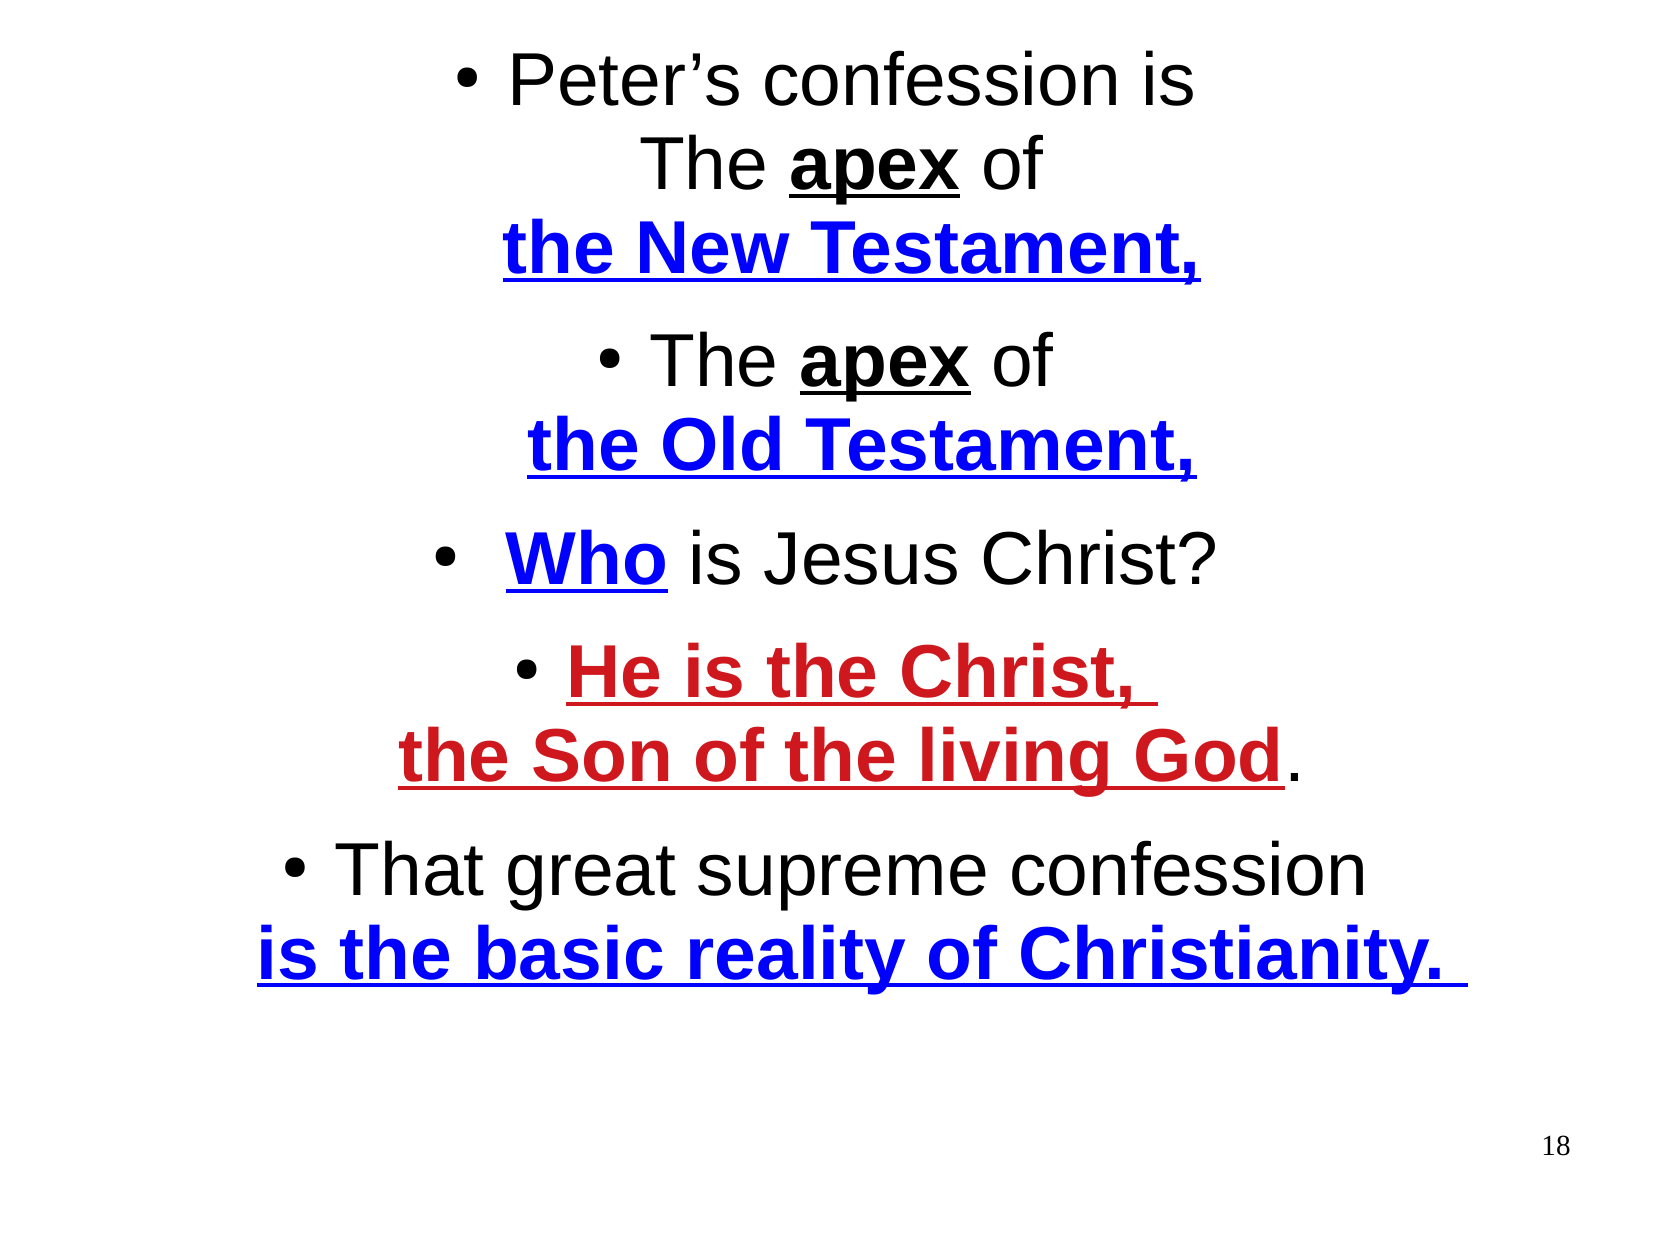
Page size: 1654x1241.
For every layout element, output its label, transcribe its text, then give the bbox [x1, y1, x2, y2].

list Peter’s confession is The apex of the New Testament, The apex of the Old Testament, Who is Jesus Christ? He is the Christ, the Son of the living God. That great supreme confession is the basic reality of Christianity. [82, 37, 1571, 1109]
